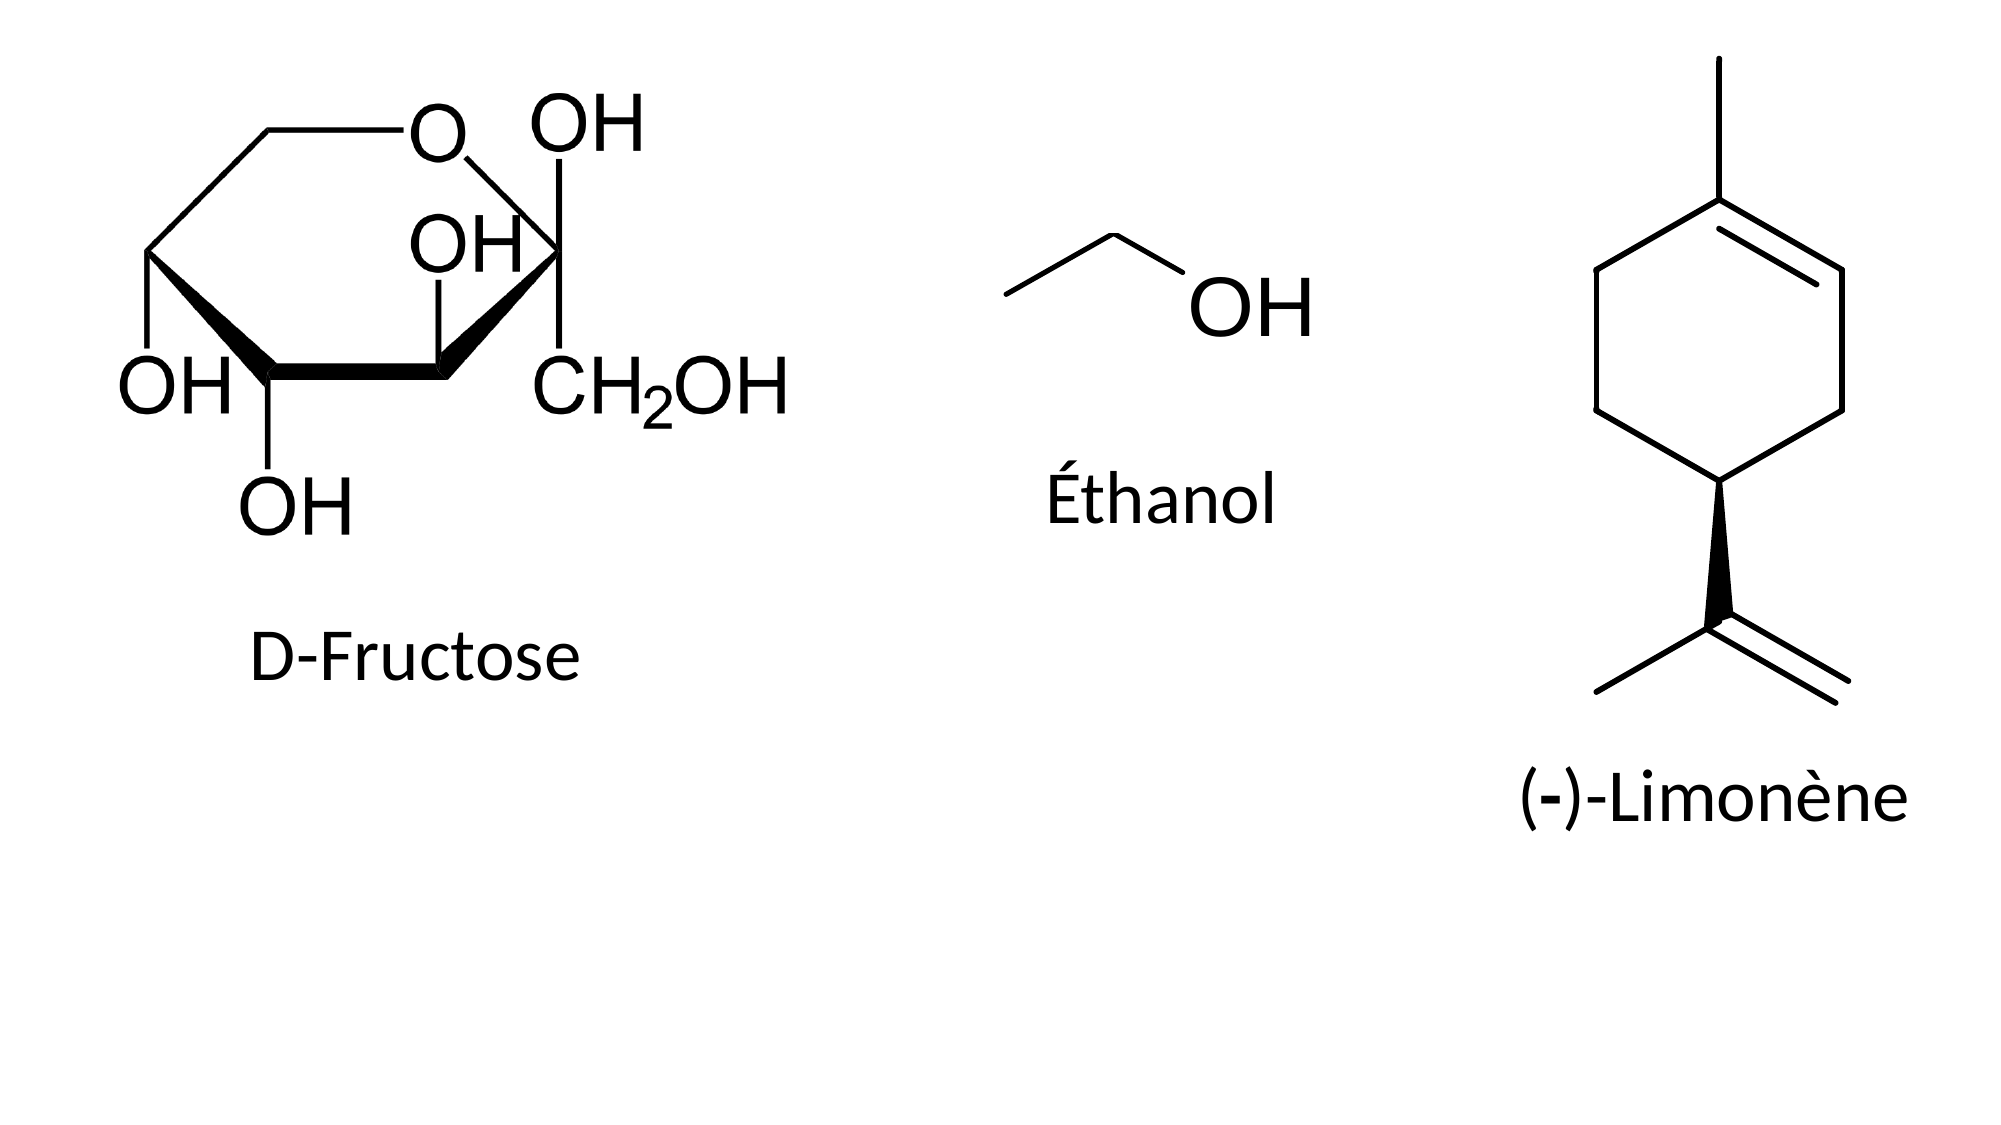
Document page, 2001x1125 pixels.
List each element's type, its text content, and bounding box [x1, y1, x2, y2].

picture [102, 81, 802, 548]
text_box Éthanol [1030, 441, 1333, 547]
text_box D-Fructose [235, 597, 614, 703]
text_box (-)-Limonène [1502, 738, 1952, 844]
picture [1581, 50, 1871, 738]
picture [989, 233, 1332, 361]
